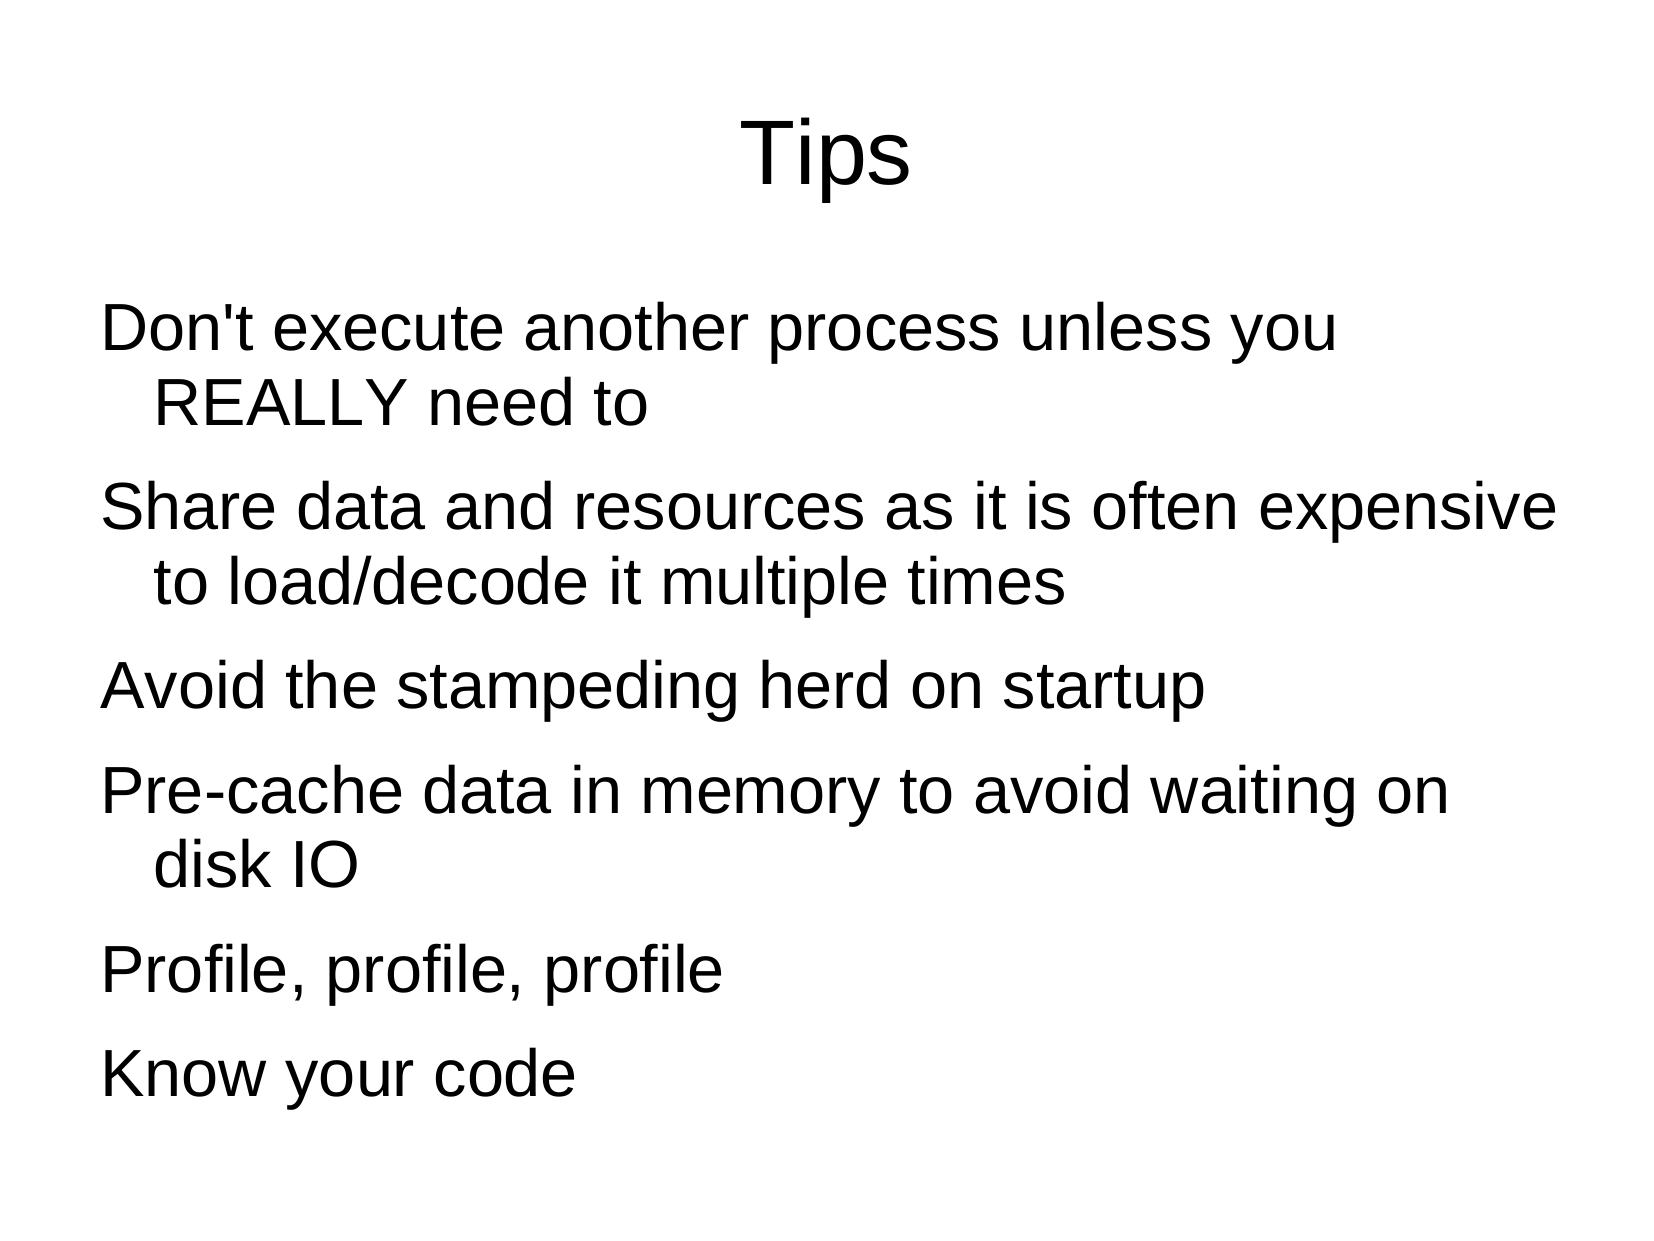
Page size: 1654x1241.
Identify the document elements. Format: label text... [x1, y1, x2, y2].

list Don't execute another process unless you REALLY need to Share data and resources as it is often expensive to load/decode it multiple times Avoid the stampeding herd on startup Pre-cache data in memory to avoid waiting on disk IO Profile, profile, profile Know your code [82, 290, 1571, 1111]
title Tips [82, 49, 1571, 257]
